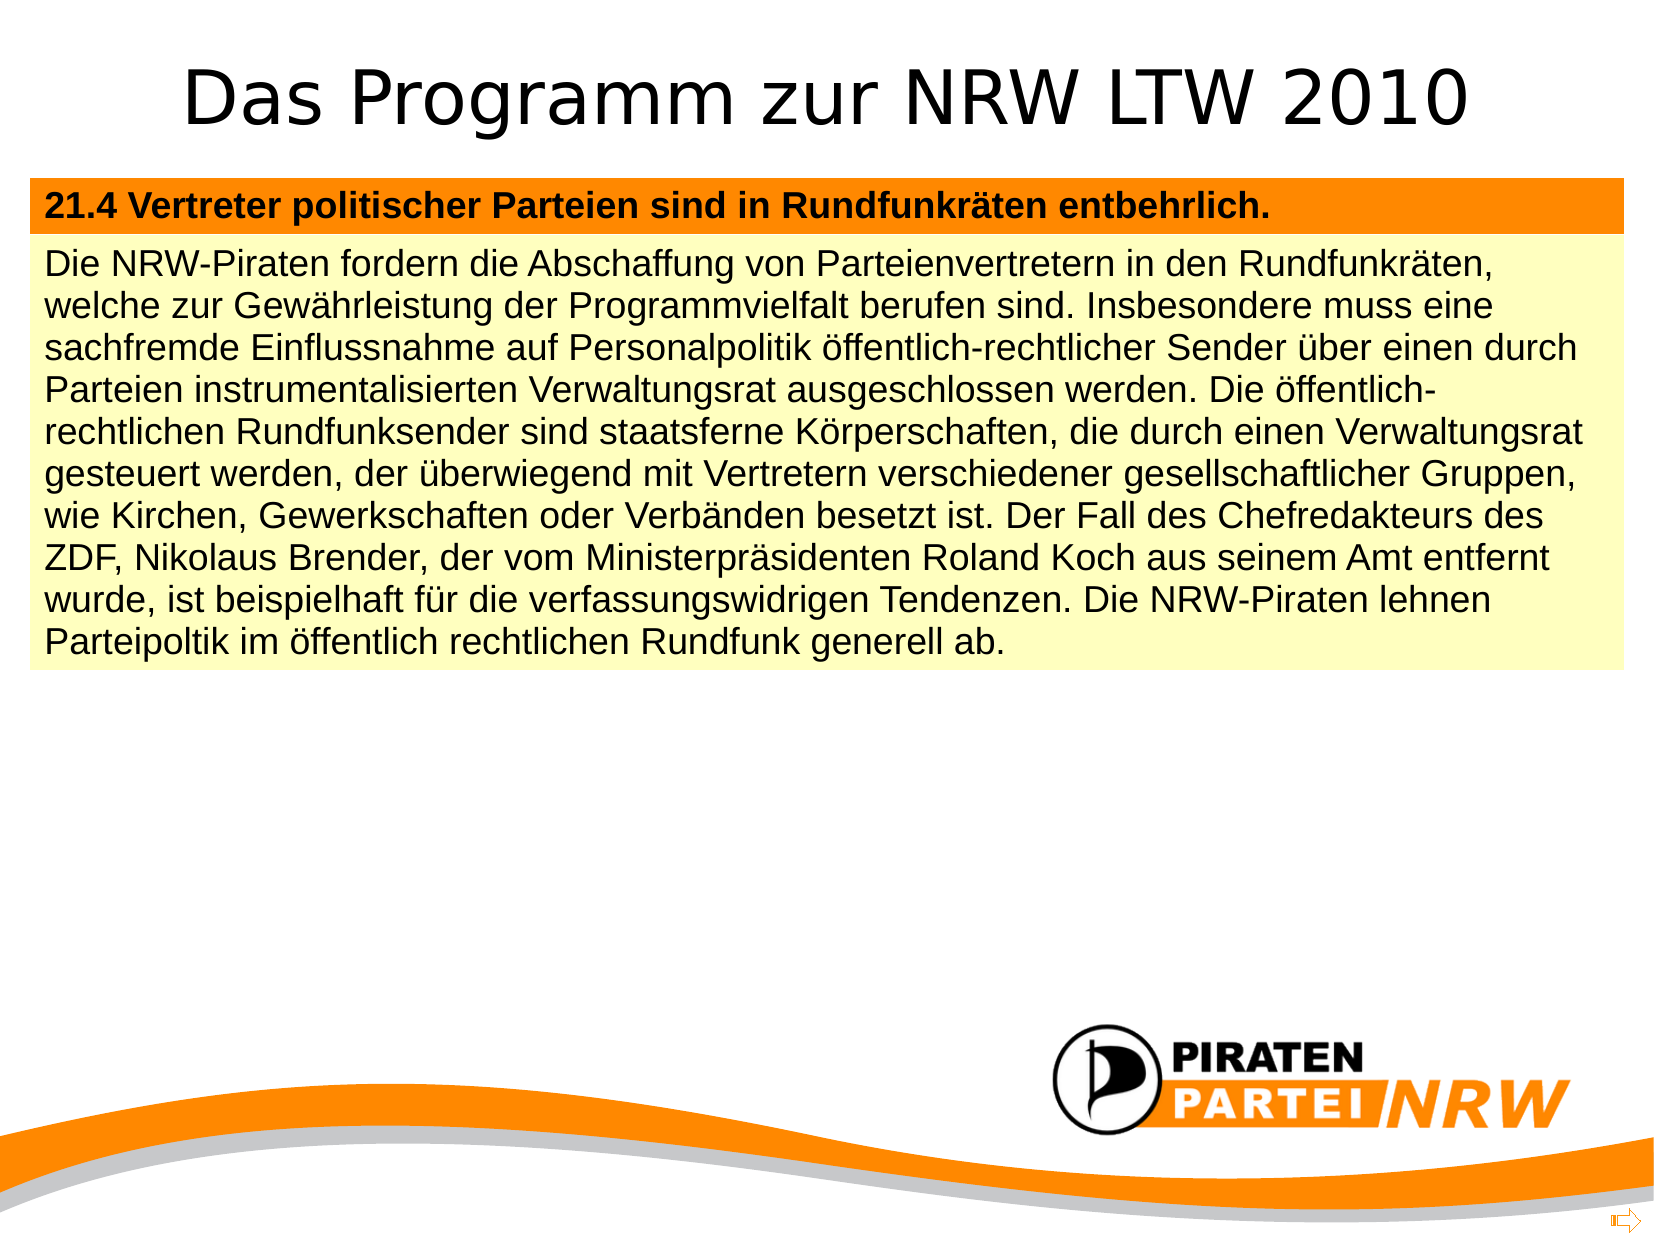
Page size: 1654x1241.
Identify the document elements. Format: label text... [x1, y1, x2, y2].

picture [1045, 1021, 1579, 1140]
title Das Programm zur NRW LTW 2010 [82, 54, 1571, 143]
table_cell Die NRW-Piraten fordern die Abschaffung von Parteienvertretern in den Rundfunkräten, welche zur Gewährleistung der Programmvielfalt berufen sind. Insbesondere muss eine sachfremde Einflussnahme auf Personalpolitik öffentlich-rechtlicher Sender über einen durch Parteien instrumentalisierten Verwaltungsrat ausgeschlossen werden. Die öffentlich-rechtlichen Rundfunksender sind staatsferne Körperschaften, die durch einen Verwaltungsrat gesteuert werden, der überwiegend mit Vertretern verschiedener gesellschaftlicher Gruppen, wie Kirchen, Gewerkschaften oder Verbänden besetzt ist. Der Fall des Chefredakteurs des ZDF, Nikolaus Brender, der vom Ministerpräsidenten Roland Koch aus seinem Amt entfernt wurde, ist beispielhaft für die verfassungswidrigen Tendenzen. Die NRW-Piraten lehnen Parteipoltik im öffentlich rechtlichen Rundfunk generell ab. [30, 235, 1624, 670]
table_header 21.4 Vertreter politischer Parteien sind in Rundfunkräten entbehrlich. [30, 178, 1624, 234]
